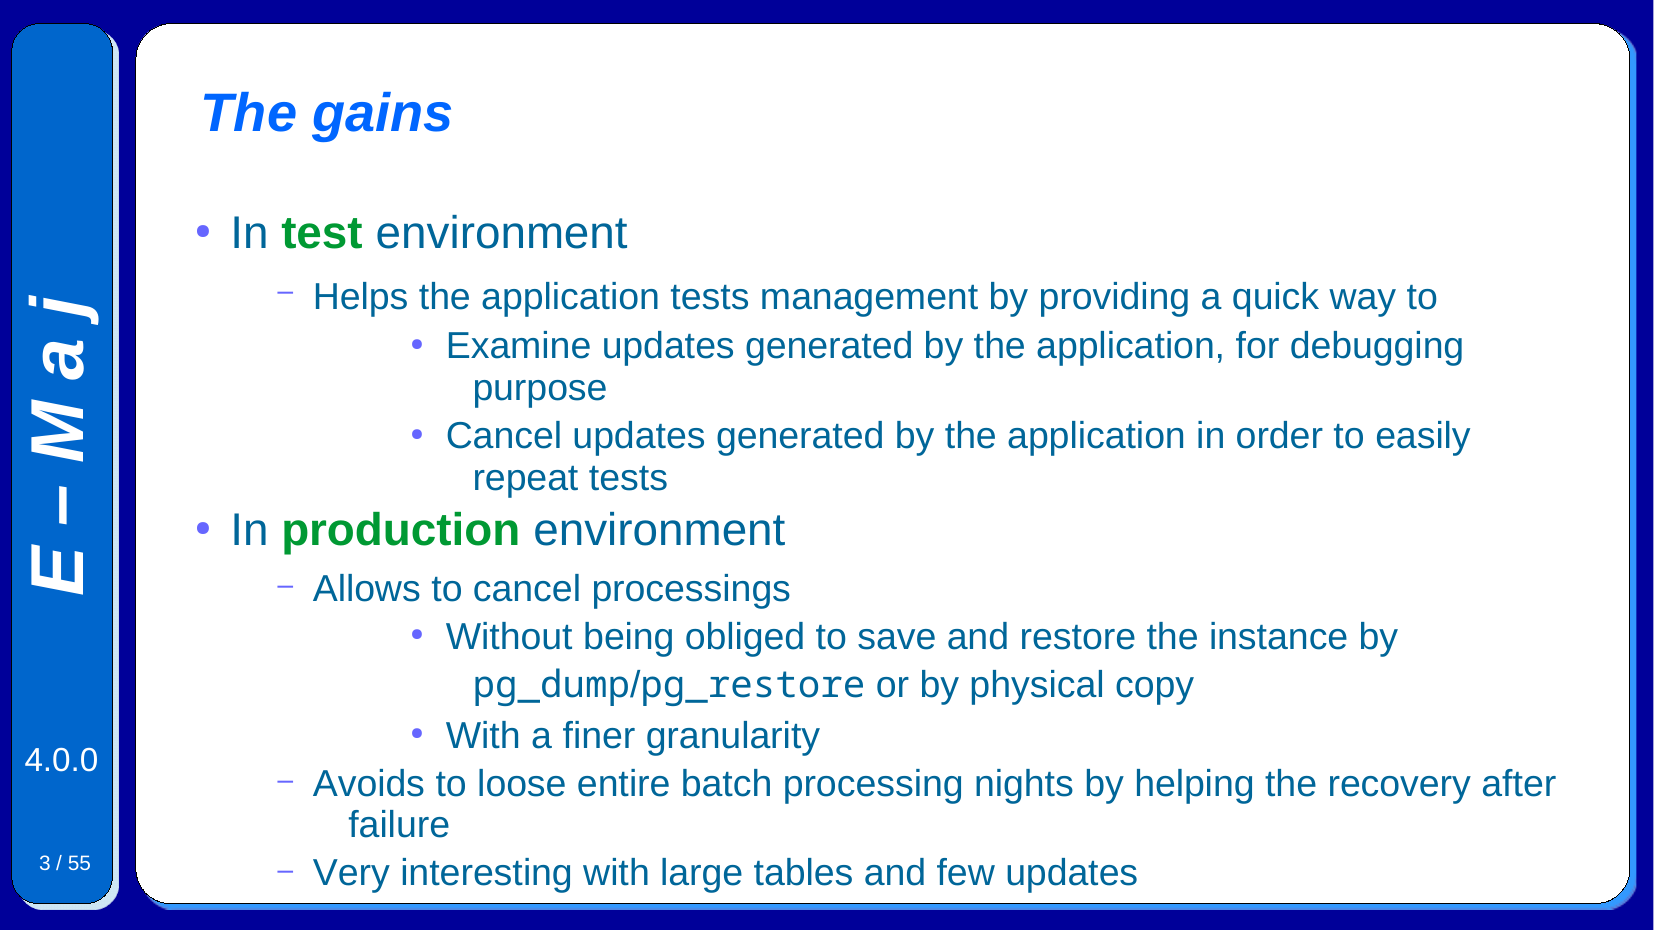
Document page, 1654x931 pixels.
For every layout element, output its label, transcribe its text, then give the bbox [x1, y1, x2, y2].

title The gains [200, 34, 1575, 191]
list In test environment Helps the application tests management by providing a quick way to Examine updates generated by the application, for debugging purpose Cancel updates generated by the application in order to easily repeat tests In production environment Allows to cancel processings Without being obliged to save and restore the instance by pg_dump/pg_restore or by physical copy With a finer granularity Avoids to loose entire batch processing nights by helping the recovery after failure Very interesting with large tables and few updates [177, 206, 1587, 889]
